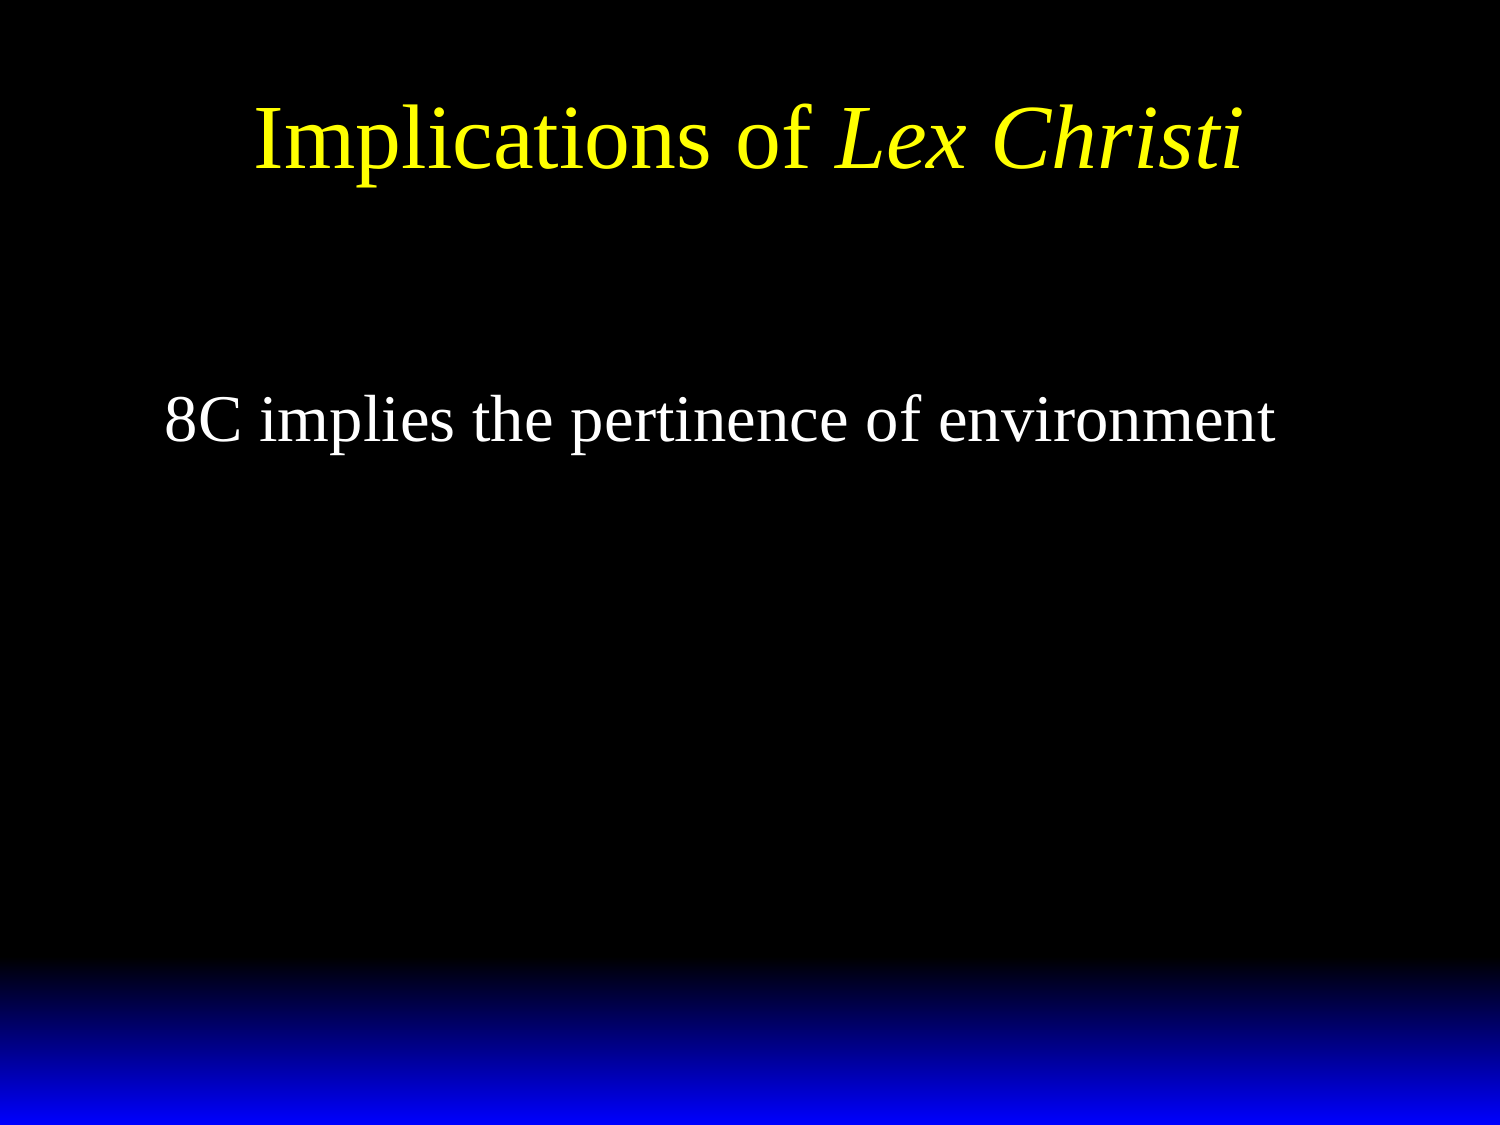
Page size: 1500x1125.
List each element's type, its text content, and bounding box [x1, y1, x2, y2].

text_box 8C implies the pertinence of environment [150, 375, 1313, 464]
title Implications of Lex Christi [112, 37, 1388, 238]
